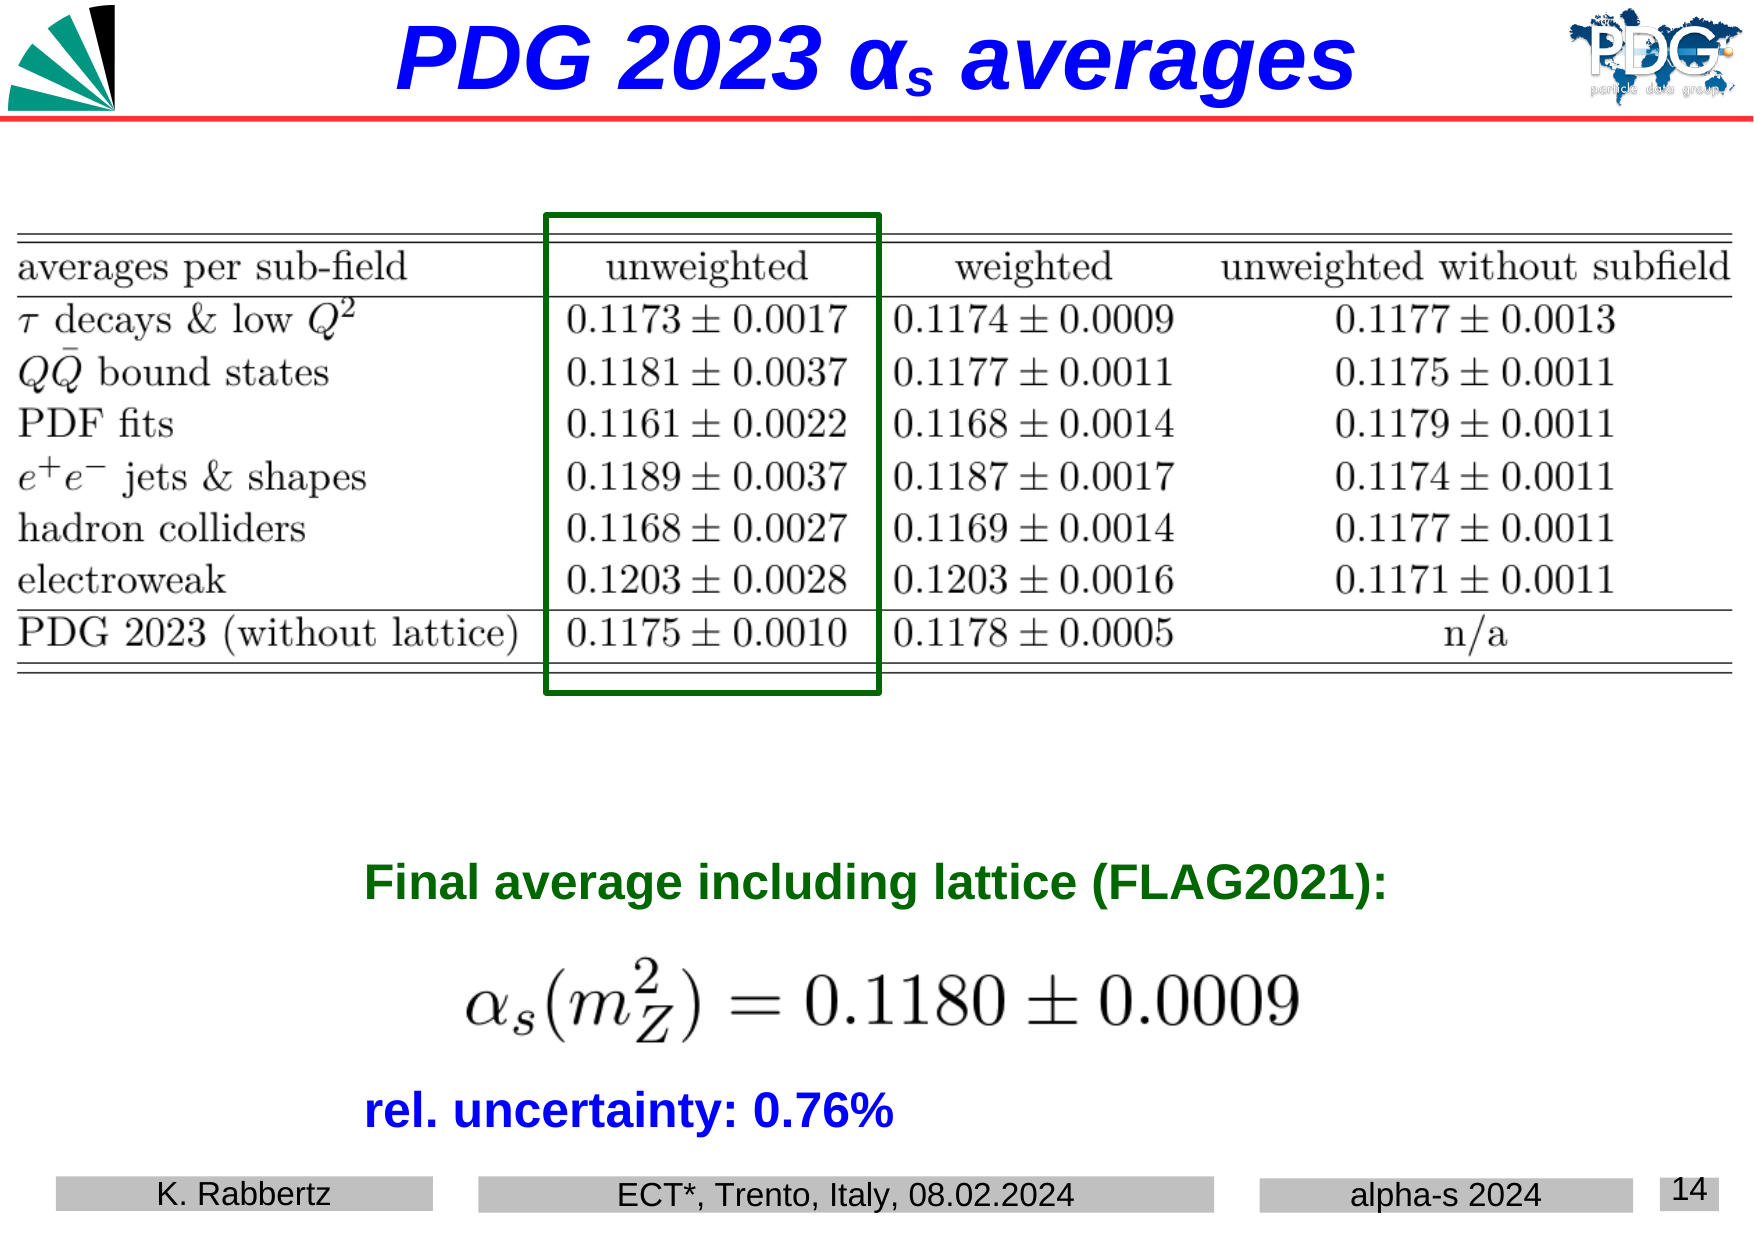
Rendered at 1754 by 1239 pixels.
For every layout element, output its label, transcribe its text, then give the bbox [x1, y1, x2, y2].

picture [882, 214, 1754, 696]
title PDG 2023 αs averages [124, 0, 1630, 116]
picture [1630, 6, 1746, 108]
text_box rel. uncertainty: 0.76% [351, 1076, 921, 1145]
picture [447, 941, 1311, 1055]
picture [549, 218, 876, 690]
picture [8, 5, 115, 112]
picture [2, 214, 543, 696]
text_box Final average including lattice (FLAG2021): [351, 848, 1402, 916]
